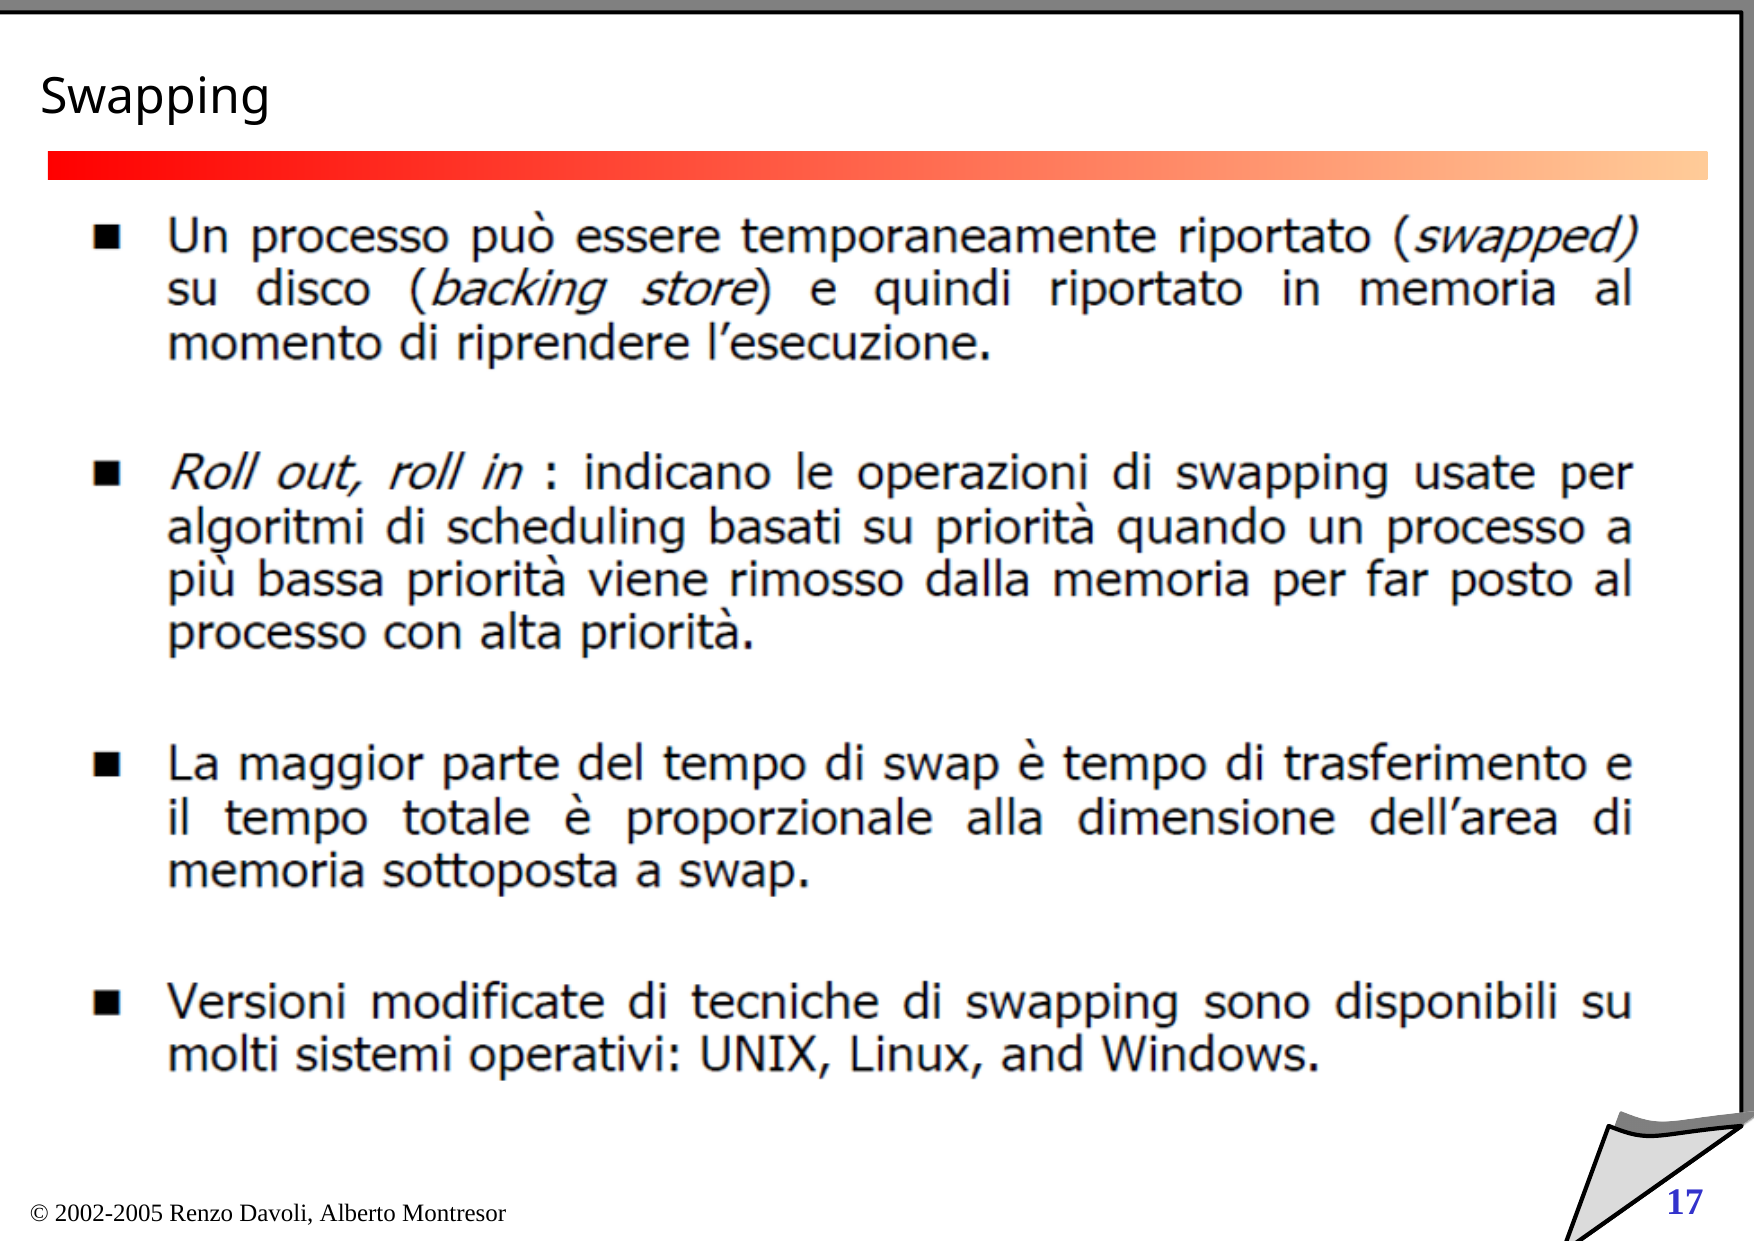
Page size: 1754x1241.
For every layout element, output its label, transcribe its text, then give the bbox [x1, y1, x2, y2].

picture [67, 206, 1684, 1093]
text_box MMU [750, 152, 754, 179]
title Swapping [40, 49, 1714, 144]
